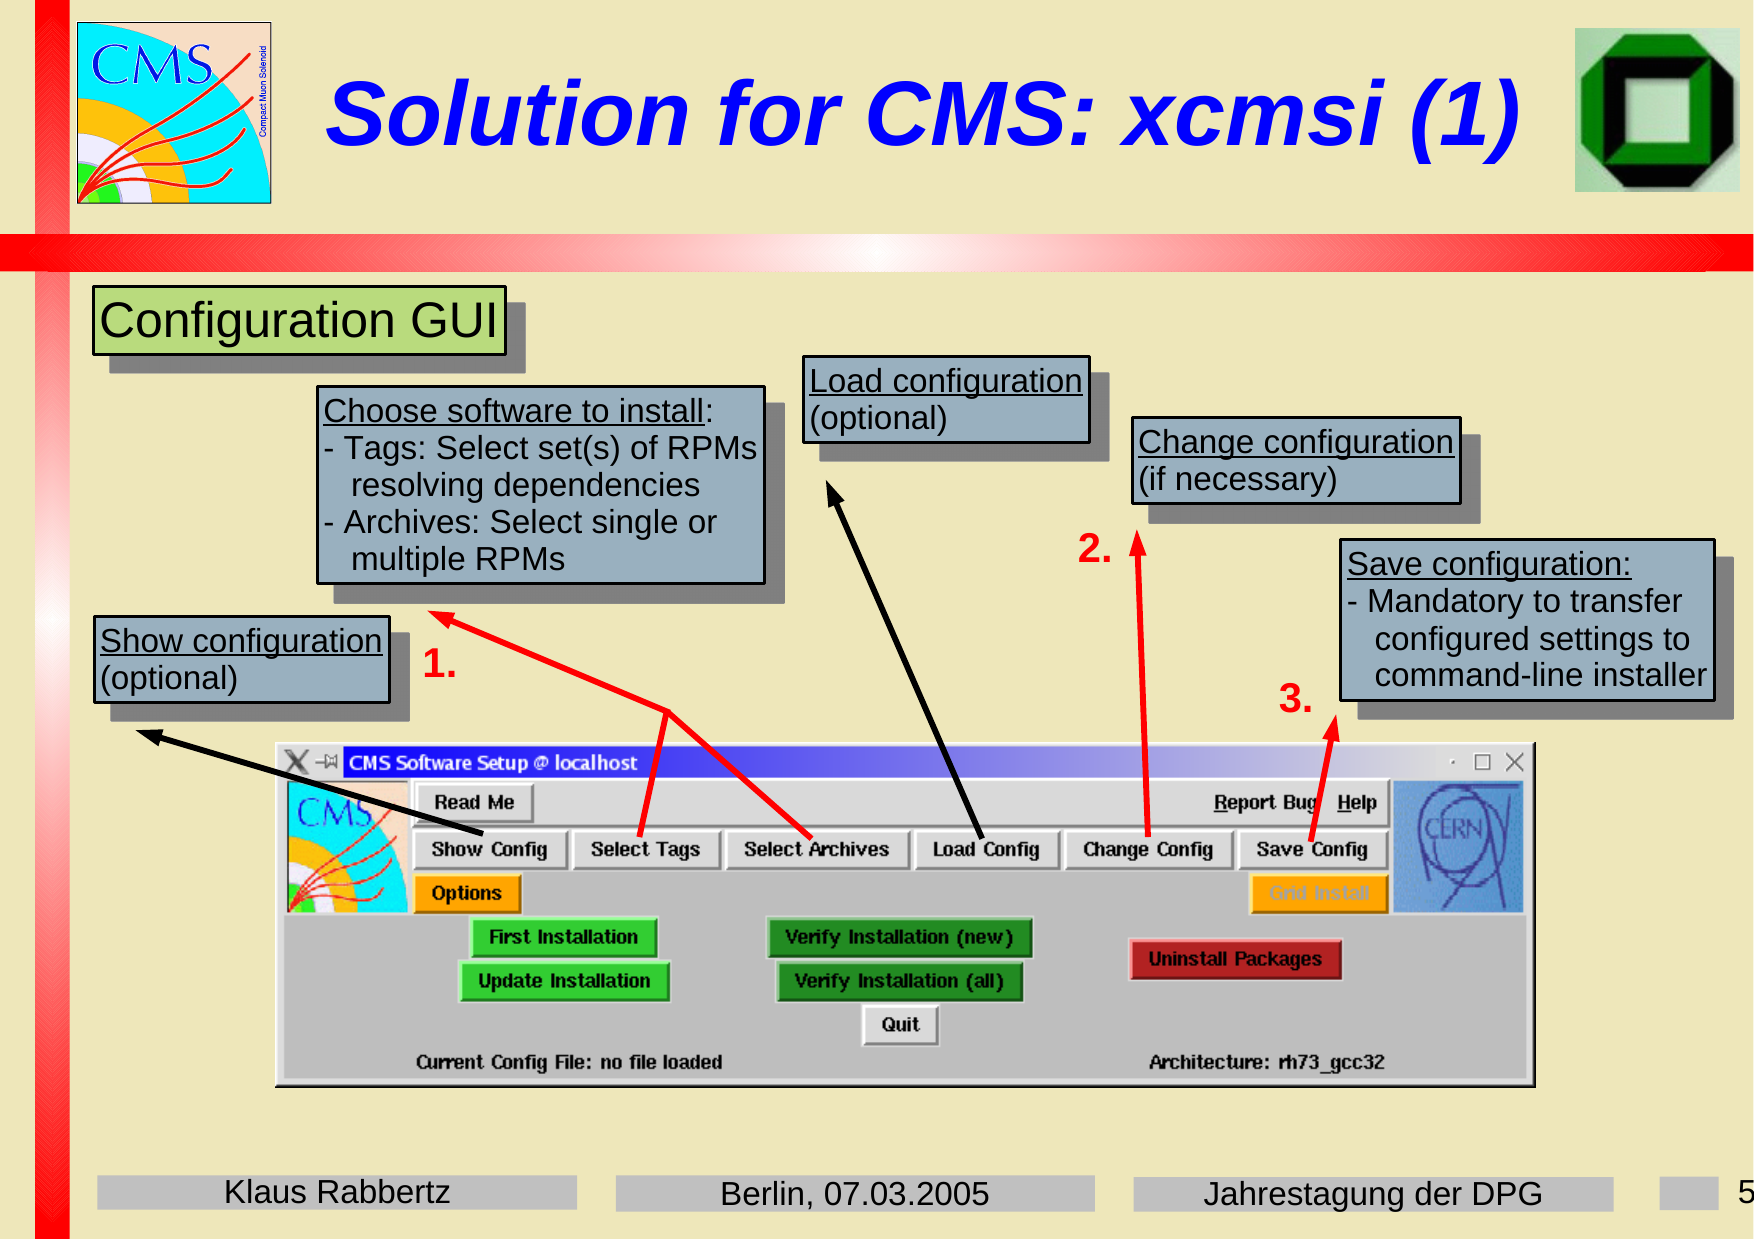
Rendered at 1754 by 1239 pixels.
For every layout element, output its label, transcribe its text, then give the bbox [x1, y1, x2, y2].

text_box Choose software to install: - Tags: Select set(s) of RPMs resolving dependencies - Archives: Select single or multiple RPMs [317, 386, 763, 584]
text_box 1. [422, 639, 458, 686]
text_box Configuration GUI [93, 286, 506, 355]
picture [275, 742, 1536, 1088]
picture [1575, 28, 1740, 192]
text_box Load configuration (optional) [803, 356, 1090, 443]
text_box 2. [1077, 524, 1114, 572]
text_box 3. [1278, 674, 1314, 721]
title Solution for CMS: xcmsi (1) [282, 10, 1566, 217]
text_box Save configuration: - Mandatory to transfer configured settings to command-line installer [1340, 539, 1715, 701]
text_box Change configuration (if necessary) [1132, 417, 1461, 504]
text_box Show configuration (optional) [94, 616, 390, 703]
picture [76, 21, 272, 204]
